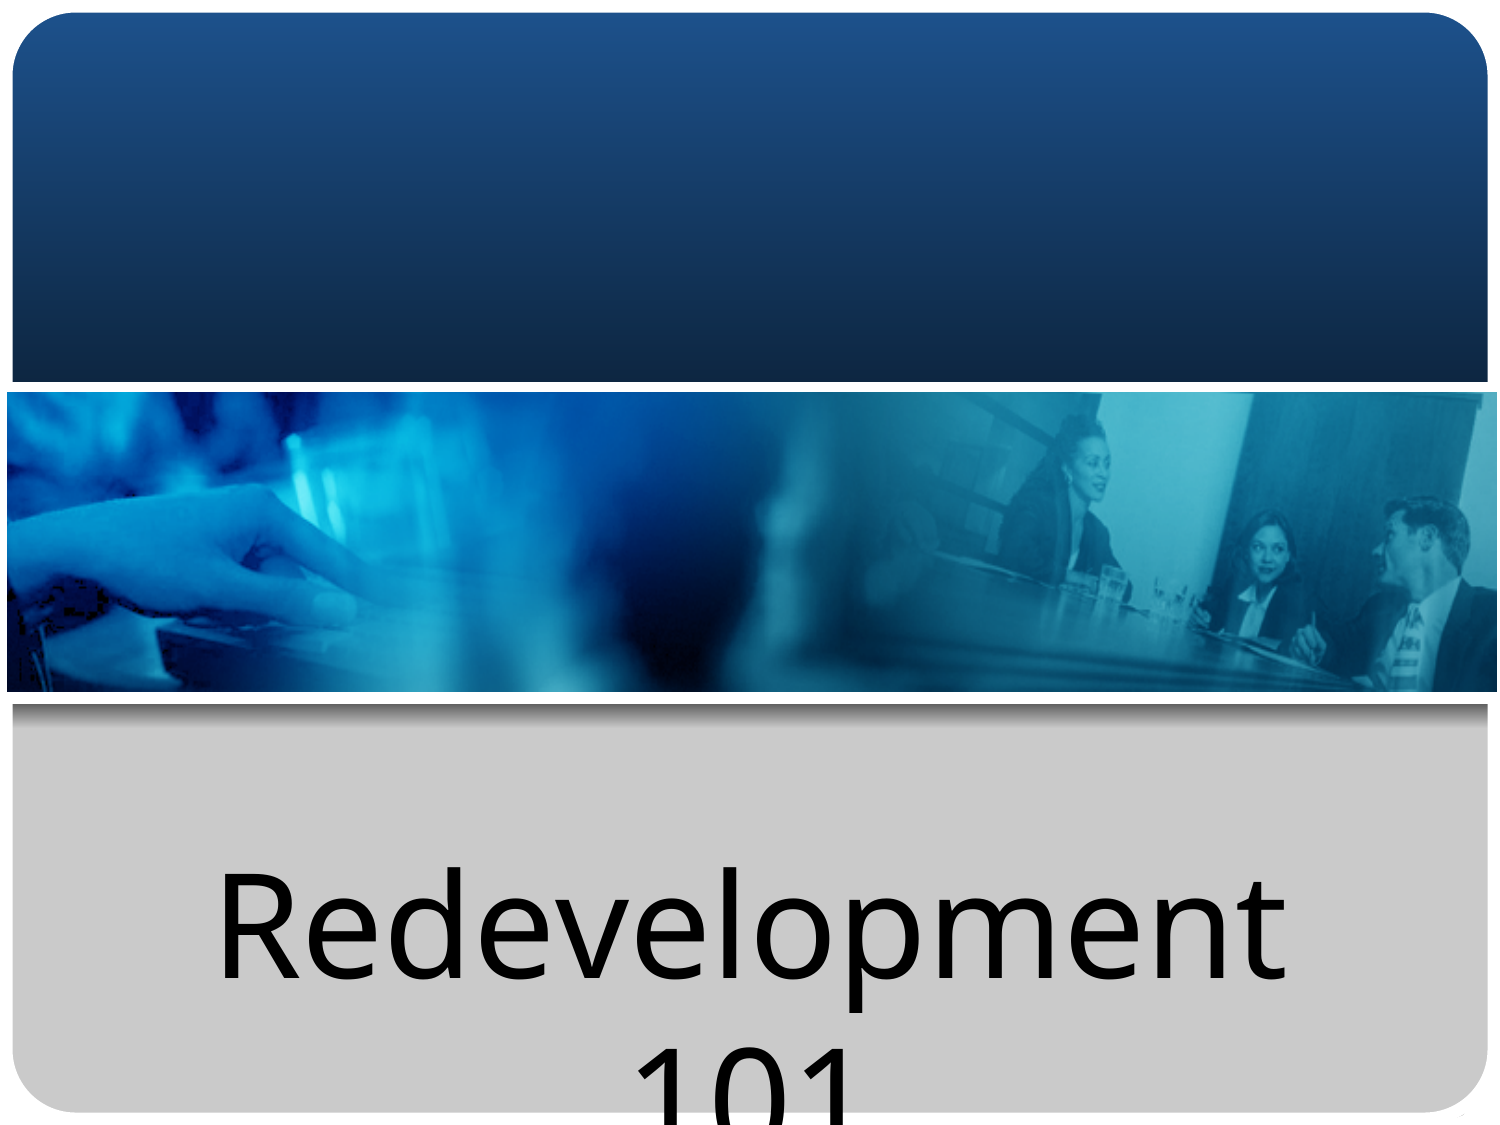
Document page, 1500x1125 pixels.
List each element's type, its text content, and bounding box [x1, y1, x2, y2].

title Redevelopment 101 [112, 825, 1388, 1000]
